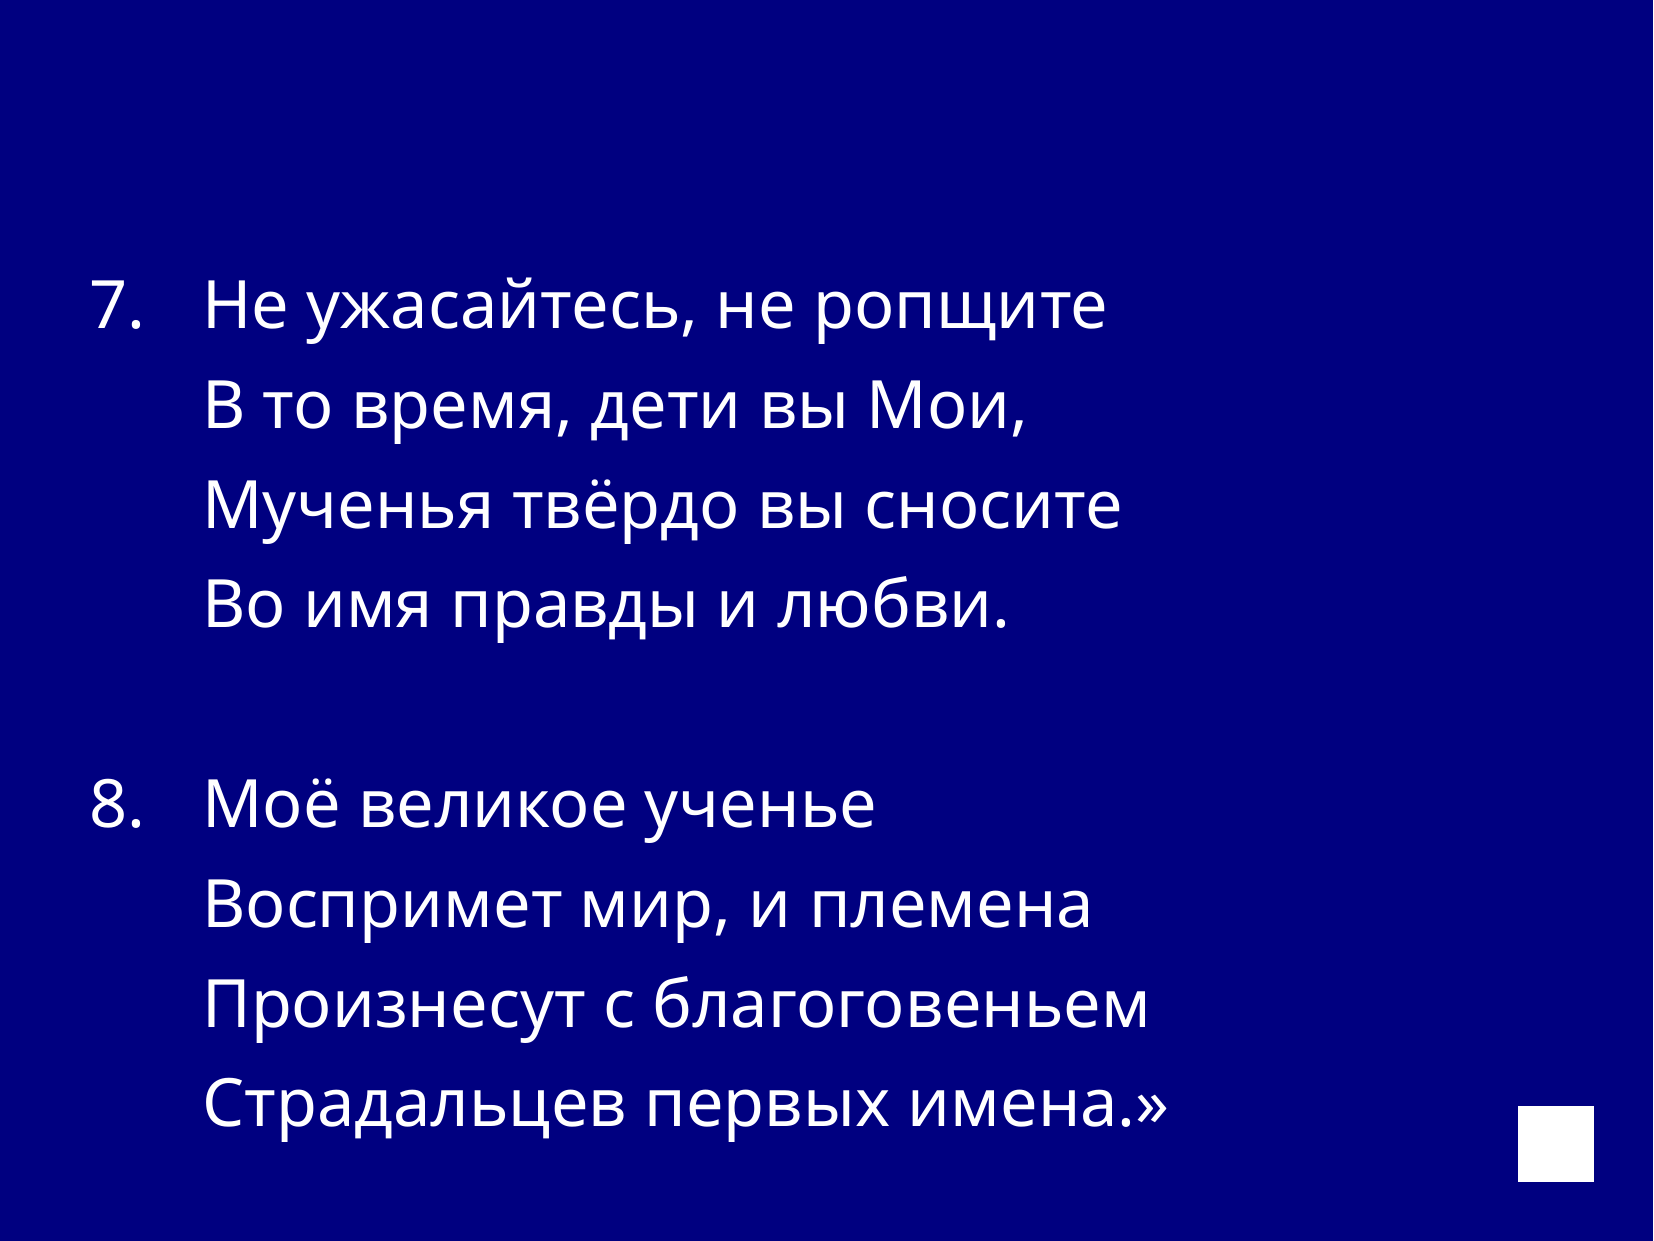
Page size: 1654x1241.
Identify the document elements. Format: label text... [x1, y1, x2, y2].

text_box [1518, 1106, 1594, 1182]
text_box 7. Не ужасайтесь, не ропщите В то время, дети вы Мои, Мученья твёрдо вы сносите Во имя правды и любви. 8. Моё великое ученье Воспримет мир, и племена Произнесут с благоговеньем Страдальцев первых имена.» [75, 150, 1576, 1163]
